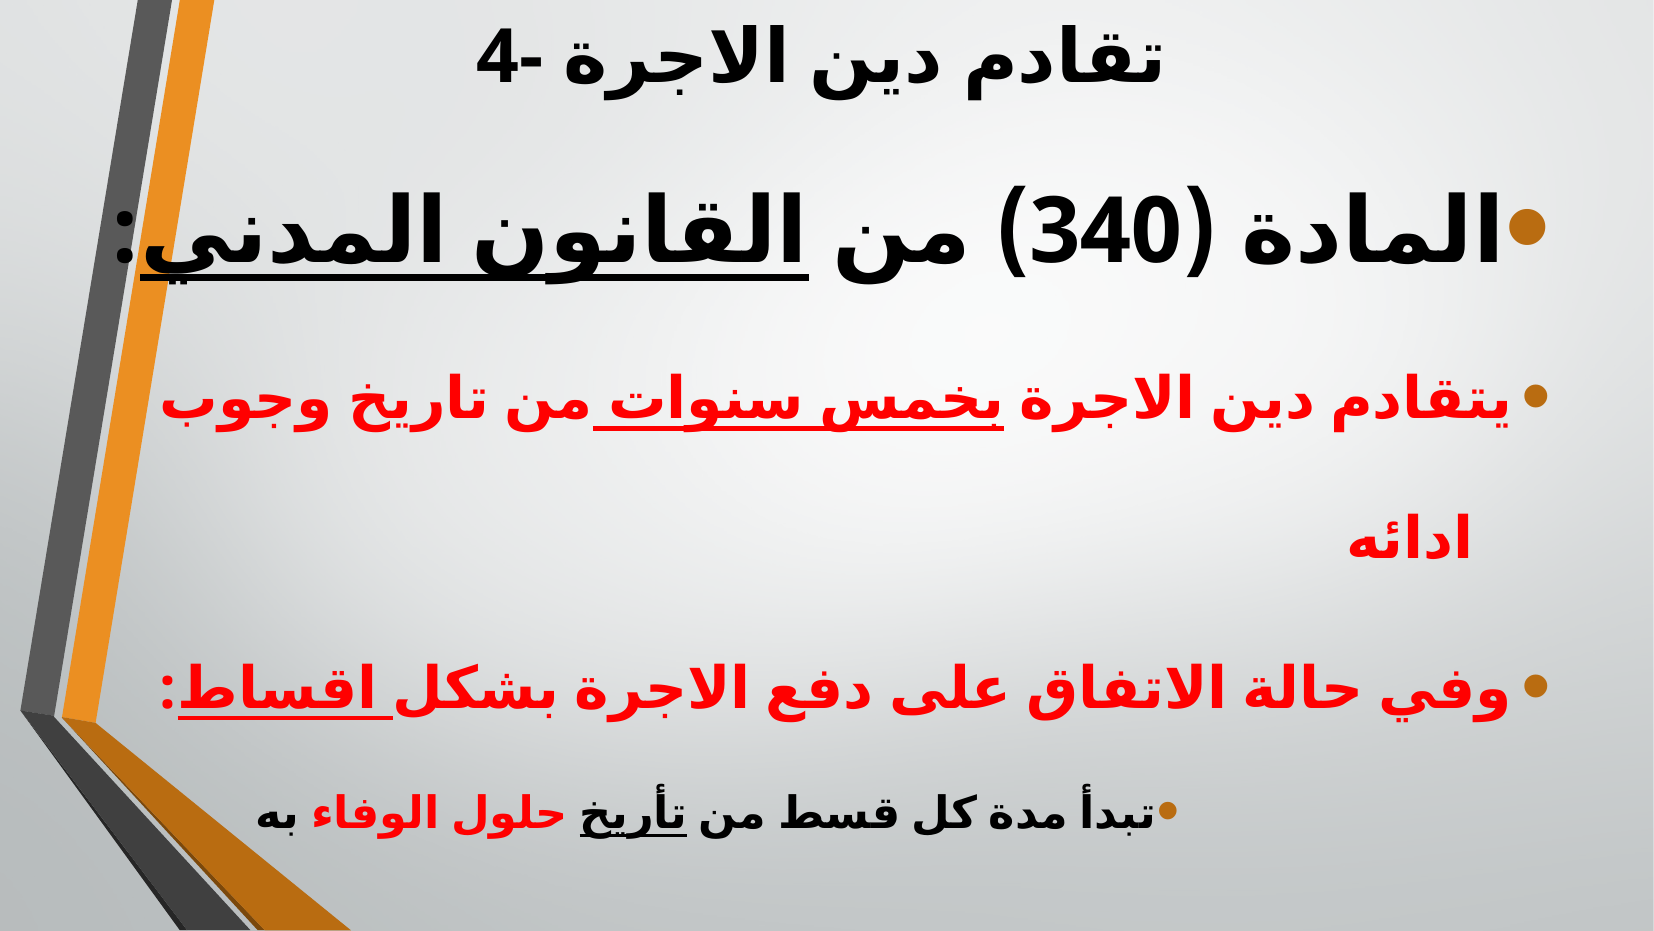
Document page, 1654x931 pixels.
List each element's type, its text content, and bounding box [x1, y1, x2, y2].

list المادة (340) من القانون المدني: يتقادم دين الاجرة بخمس سنوات من تاريخ وجوب ادائه وفي حالة الاتفاق على دفع الاجرة بشكل اقساط: تبدأ مدة كل قسط من تأريخ حلول الوفاء به [77, 98, 1567, 931]
title 4- تقادم دين الاجرة [77, 0, 1567, 98]
